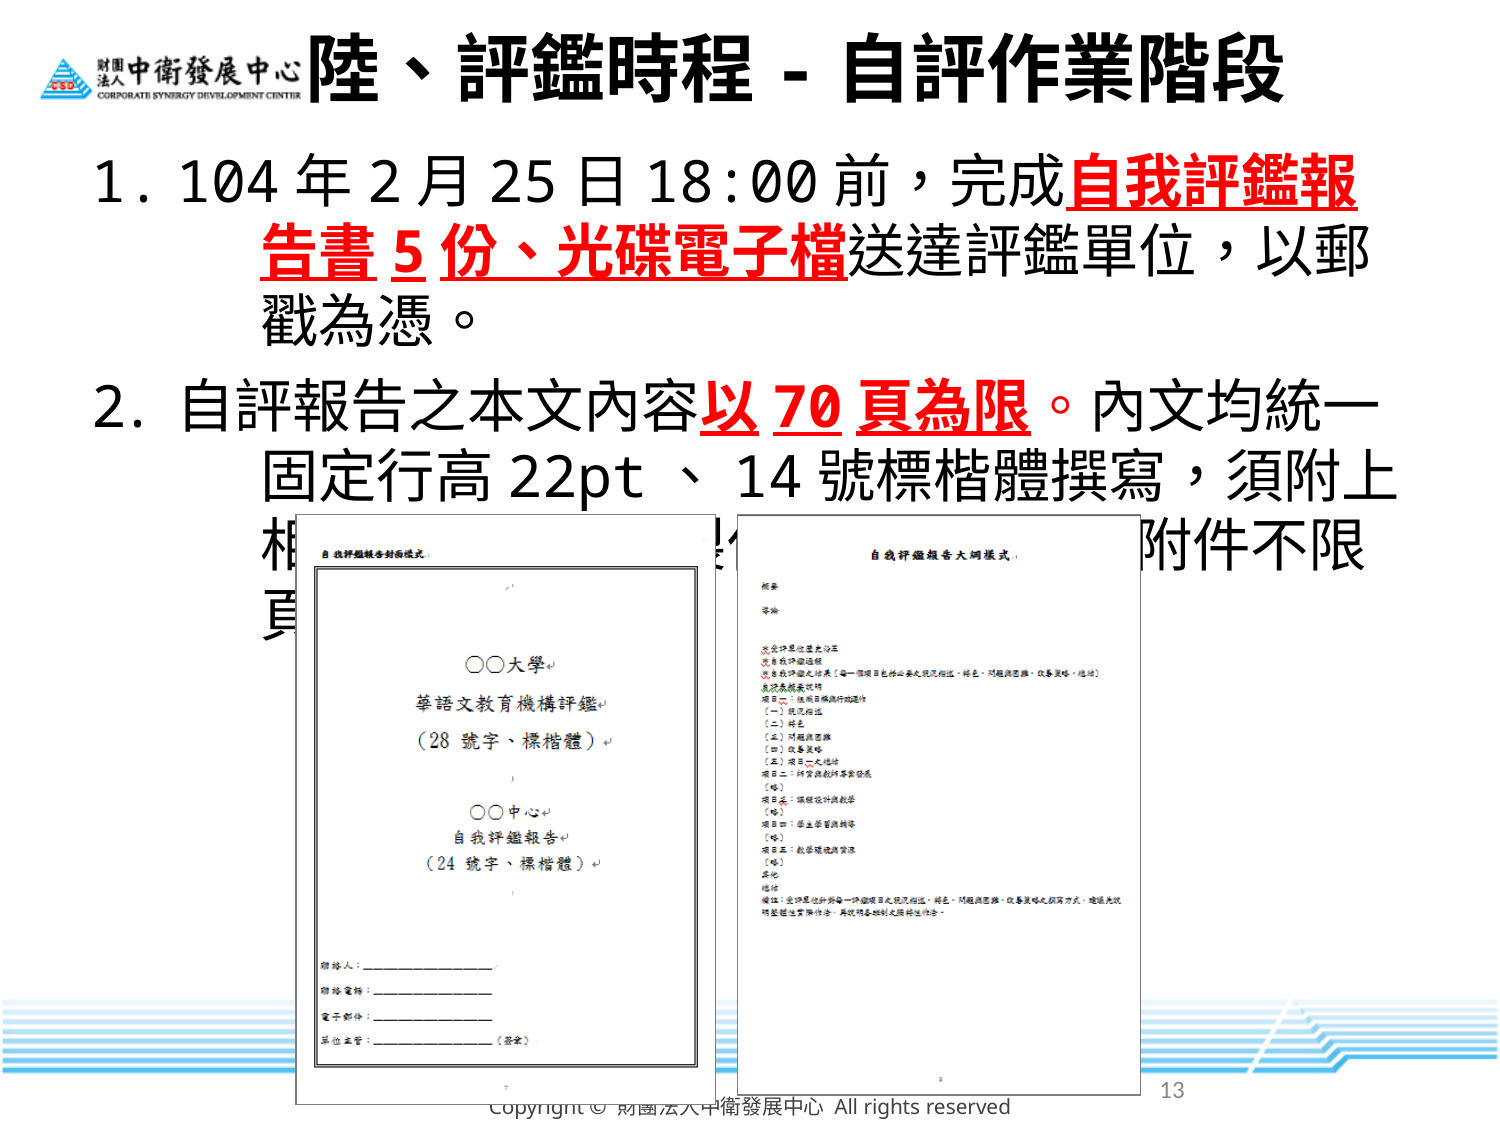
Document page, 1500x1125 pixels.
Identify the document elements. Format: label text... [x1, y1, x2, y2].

picture [296, 515, 715, 1104]
text_box 陸、評鑑時程-自評作業階段 [120, 6, 1471, 126]
list 104年2月25日18:00前，完成自我評鑑報告書5份、光碟電子檔送達評鑑單位，以郵戳為憑。 自評報告之本文內容以70頁為限。內文均統一固定行高22pt、14號標楷體撰寫，須附上相關佐證資料並製作成光碟繳交（附件不限頁數） [76, 137, 1427, 982]
picture [738, 515, 1140, 1095]
text_box 13 [1144, 1058, 1495, 1119]
